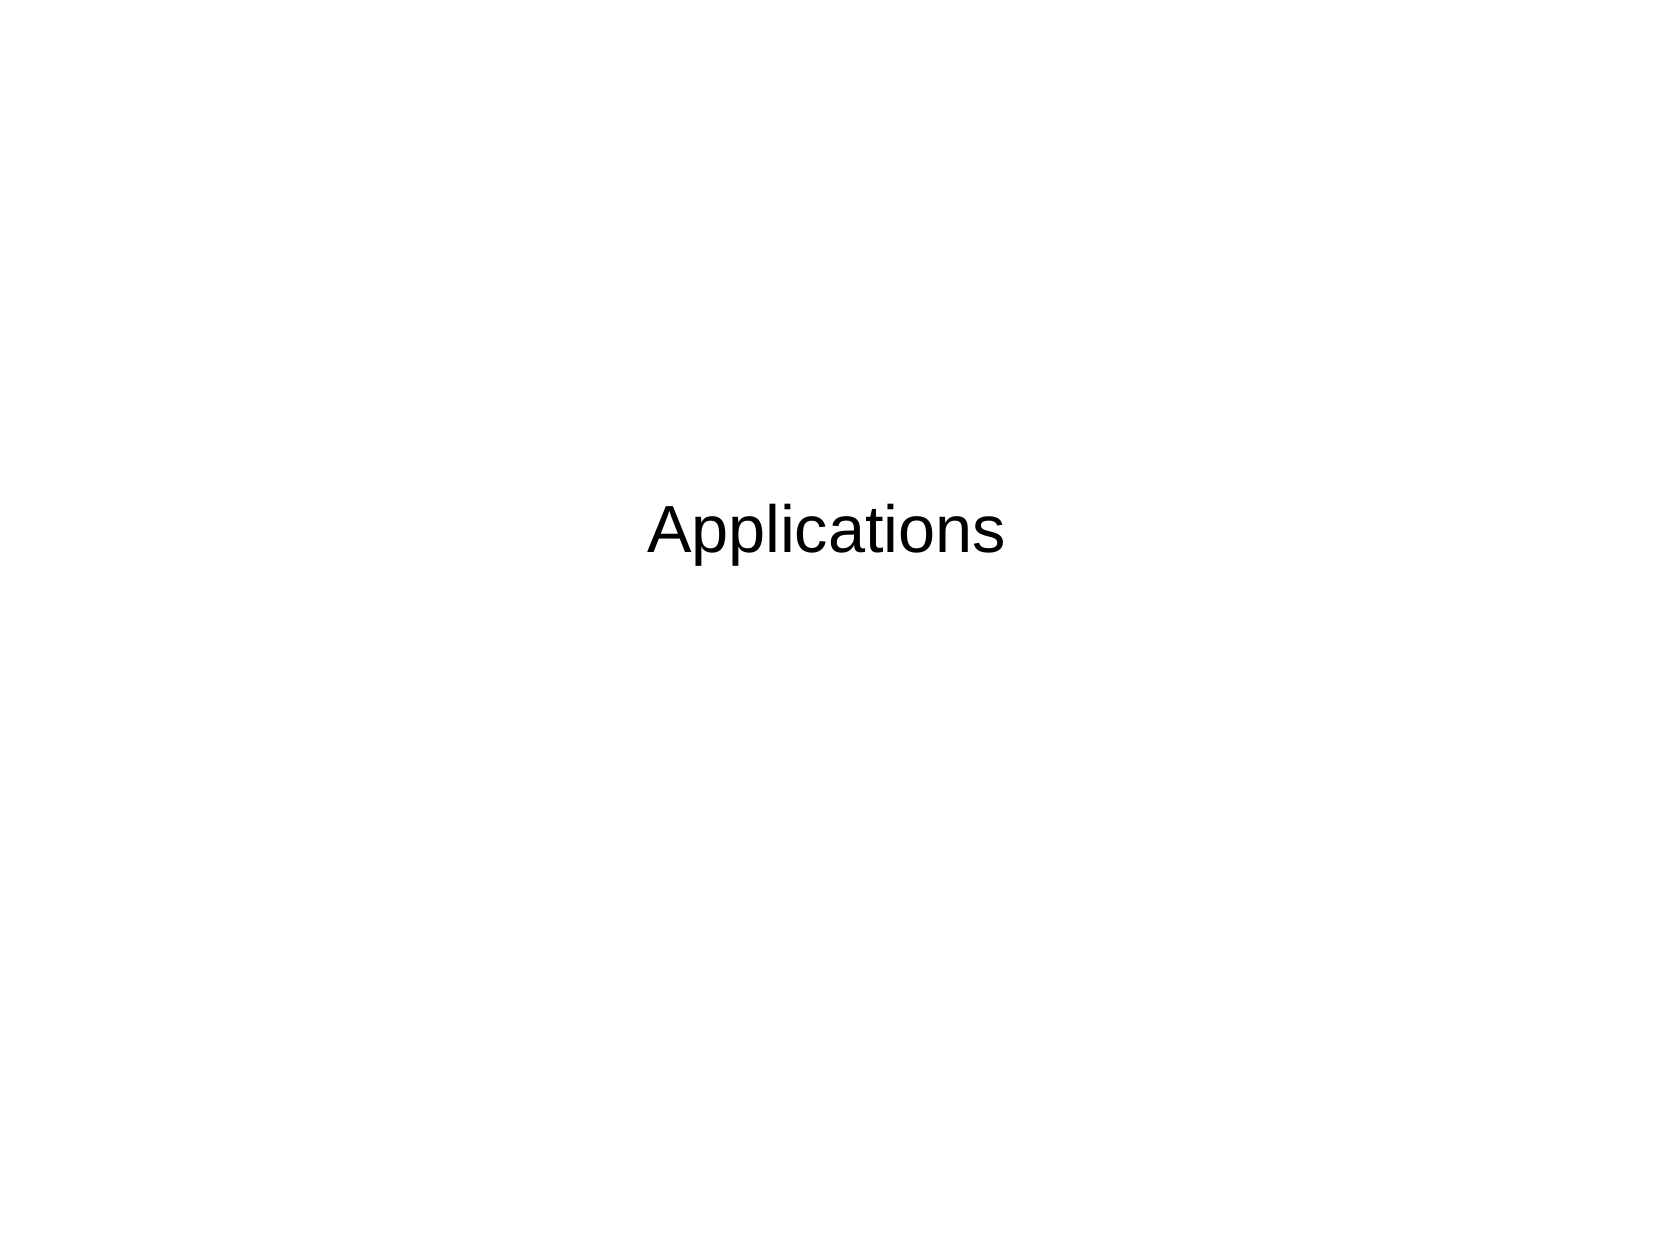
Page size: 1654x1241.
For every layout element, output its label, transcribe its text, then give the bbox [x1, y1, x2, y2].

subtitle Applications [82, 49, 1571, 1010]
